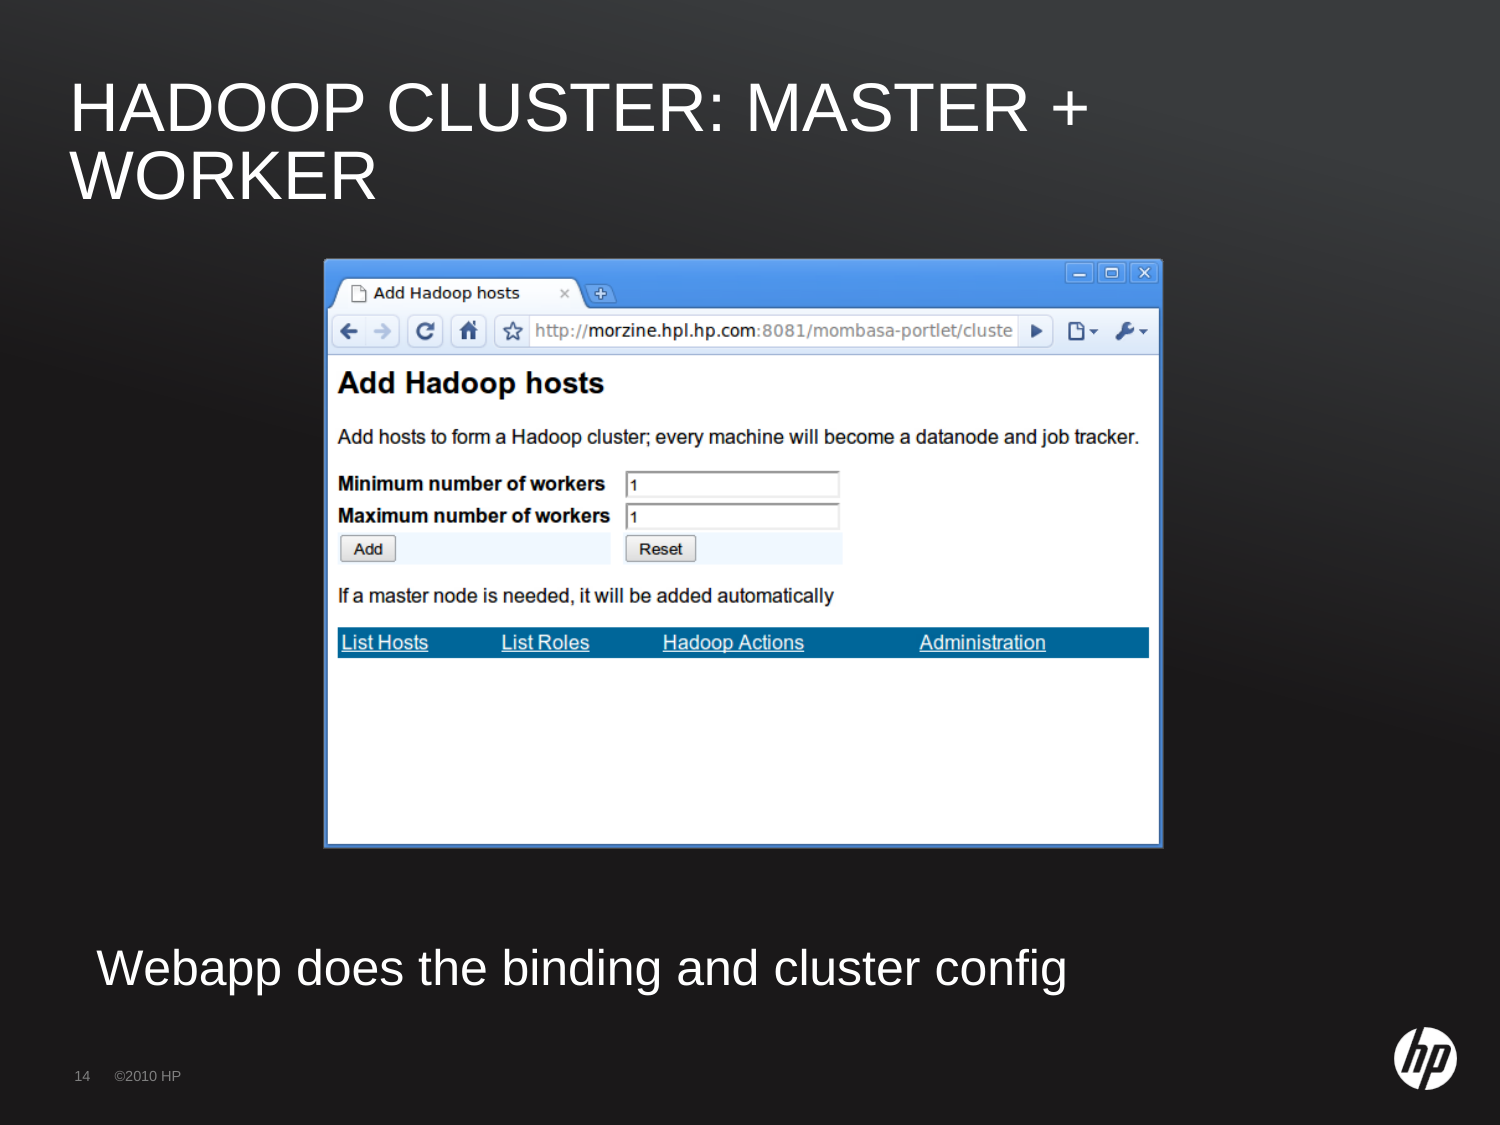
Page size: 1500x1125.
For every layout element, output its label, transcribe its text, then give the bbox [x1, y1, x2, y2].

picture [0, 0, 1500, 1125]
text_box HADOOP CLUSTER: MASTER + WORKER [54, 68, 1429, 222]
text_box Webapp does the binding and cluster config [81, 927, 1251, 1003]
